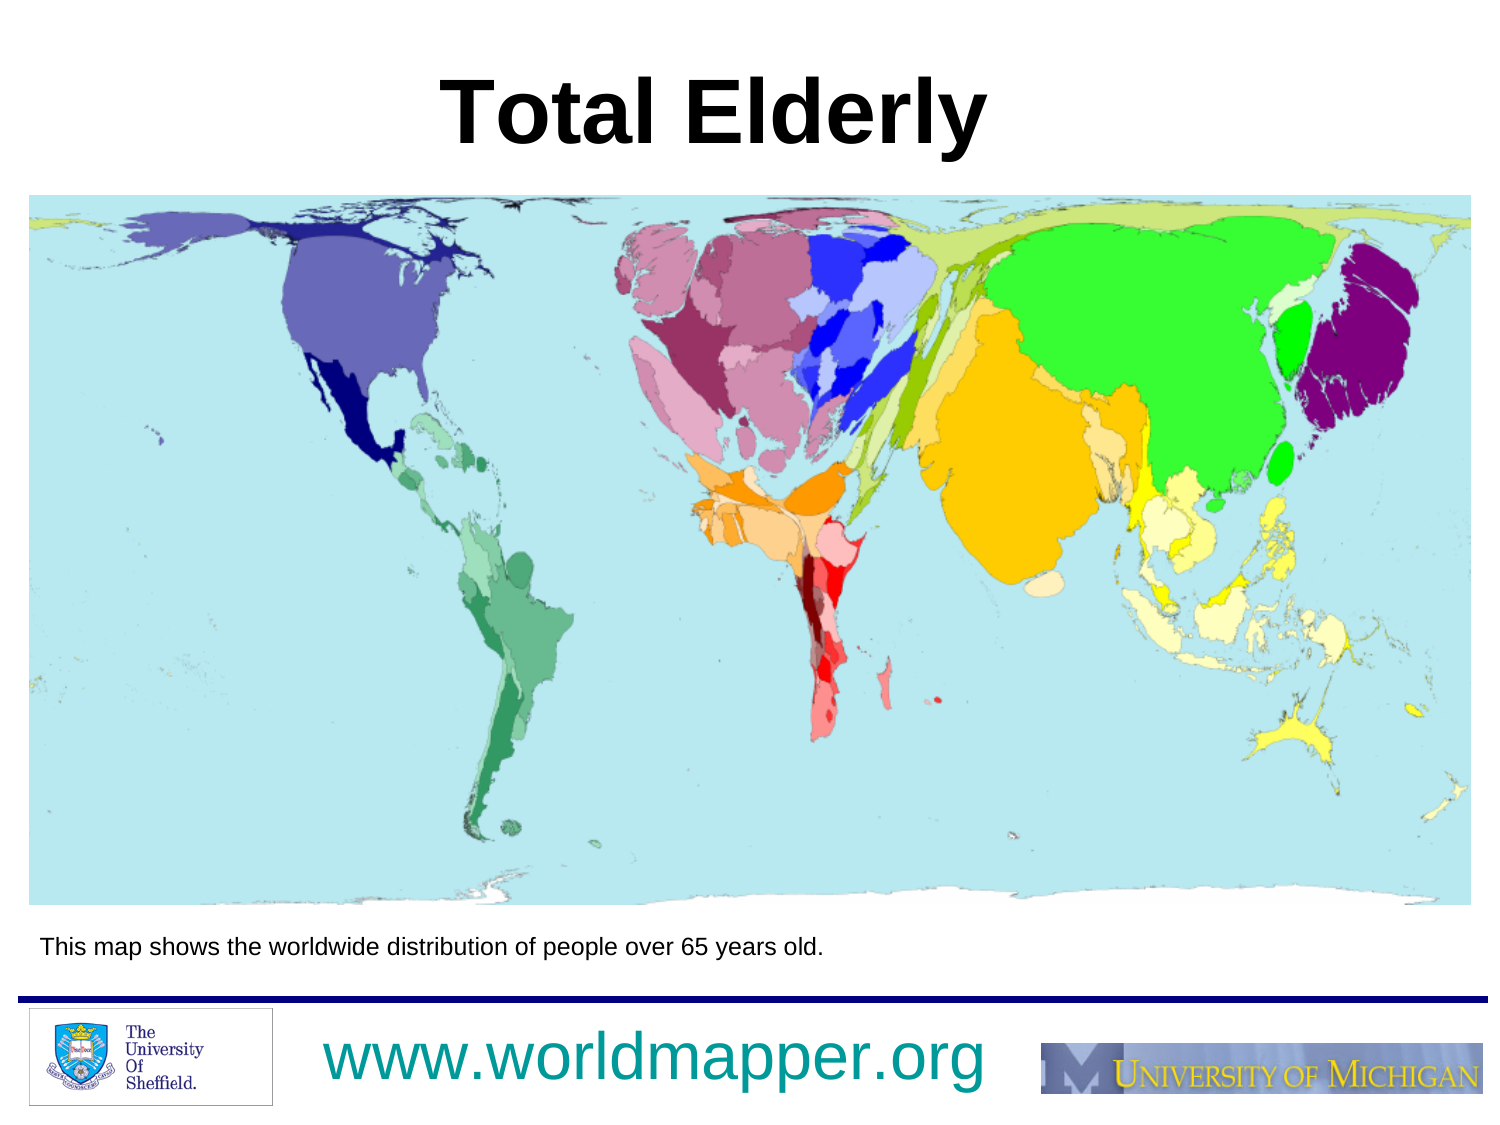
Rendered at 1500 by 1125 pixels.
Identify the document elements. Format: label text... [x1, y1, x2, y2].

picture [1041, 1043, 1483, 1094]
title Total Elderly [76, 42, 1352, 195]
text_box This map shows the worldwide distribution of people over 65 years old. [24, 925, 849, 969]
picture [29, 195, 1471, 905]
picture [29, 1008, 273, 1106]
